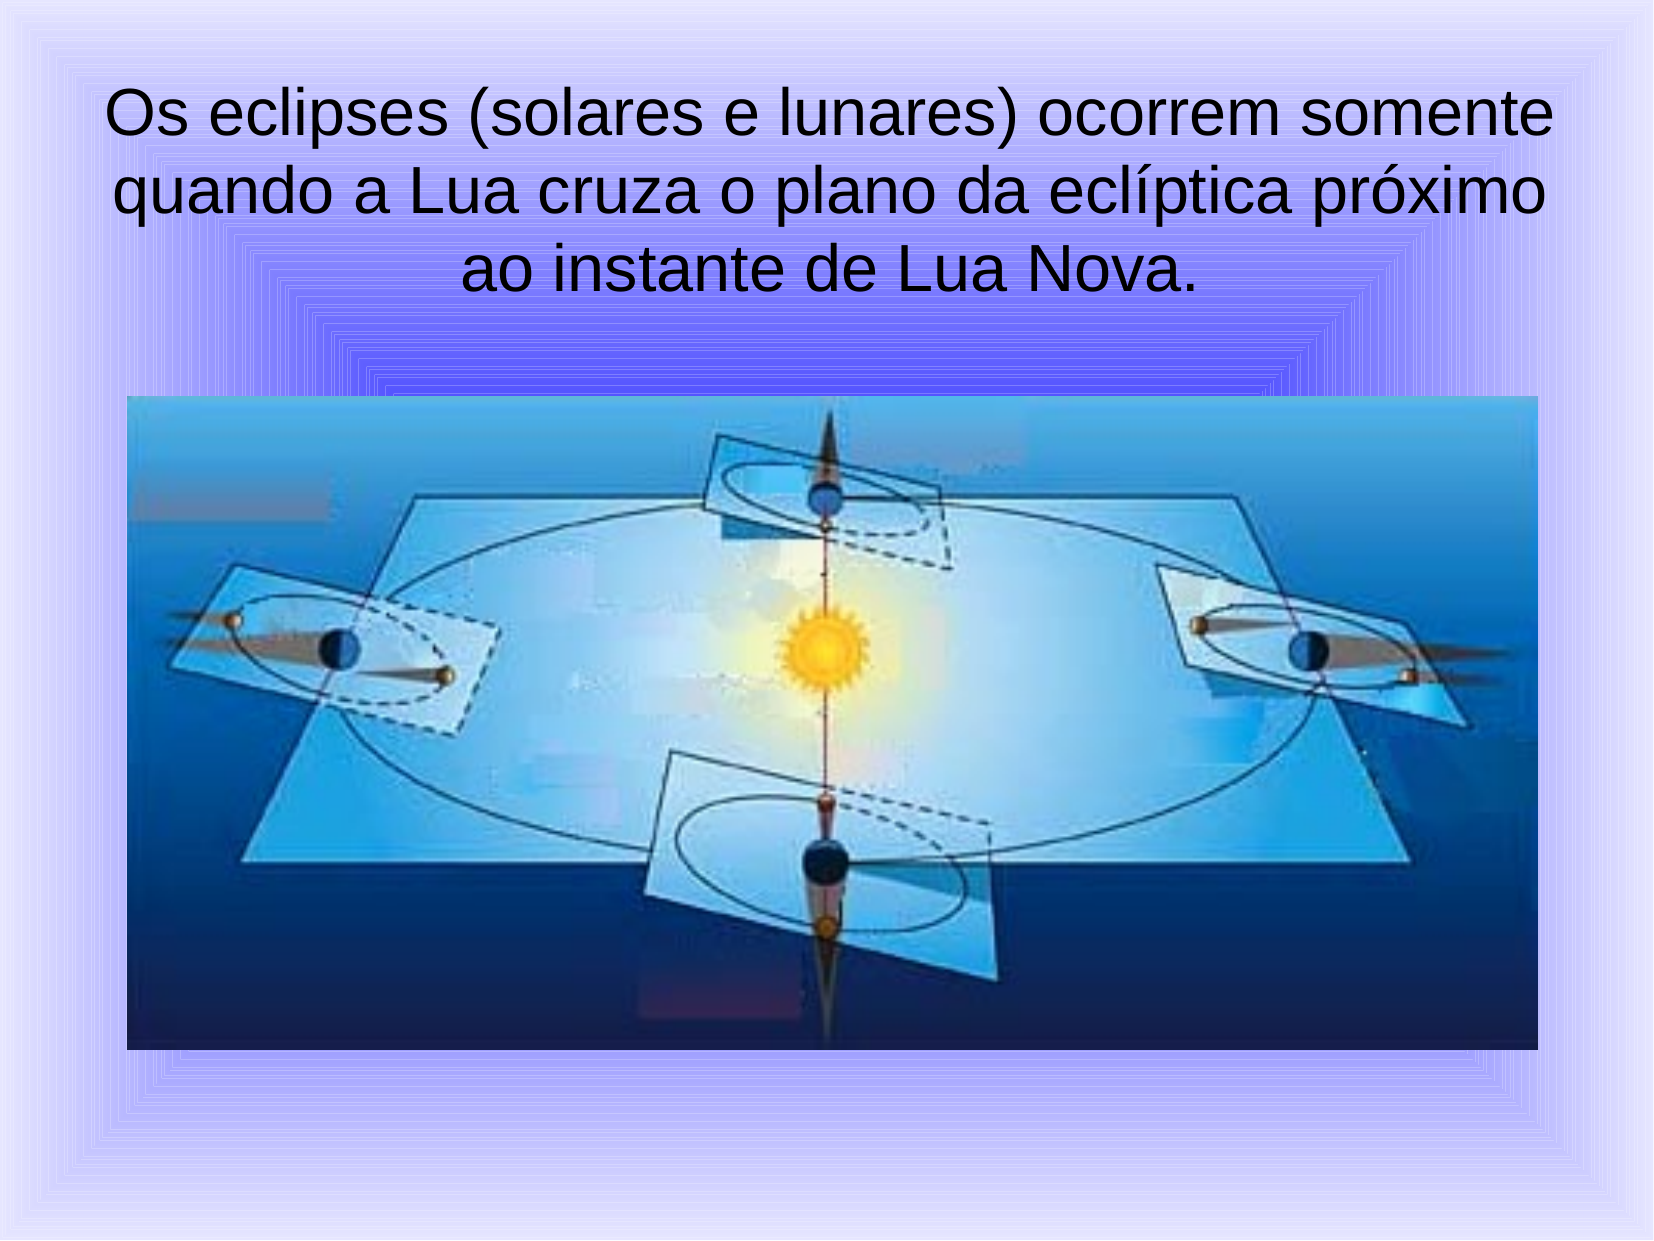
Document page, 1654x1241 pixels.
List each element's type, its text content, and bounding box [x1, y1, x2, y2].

chart [82, 290, 1571, 1109]
title Os eclipses (solares e lunares) ocorrem somente quando a Lua cruza o plano da eclíptica próximo ao instante de Lua Nova. [86, 60, 1575, 317]
picture [127, 396, 1538, 1051]
